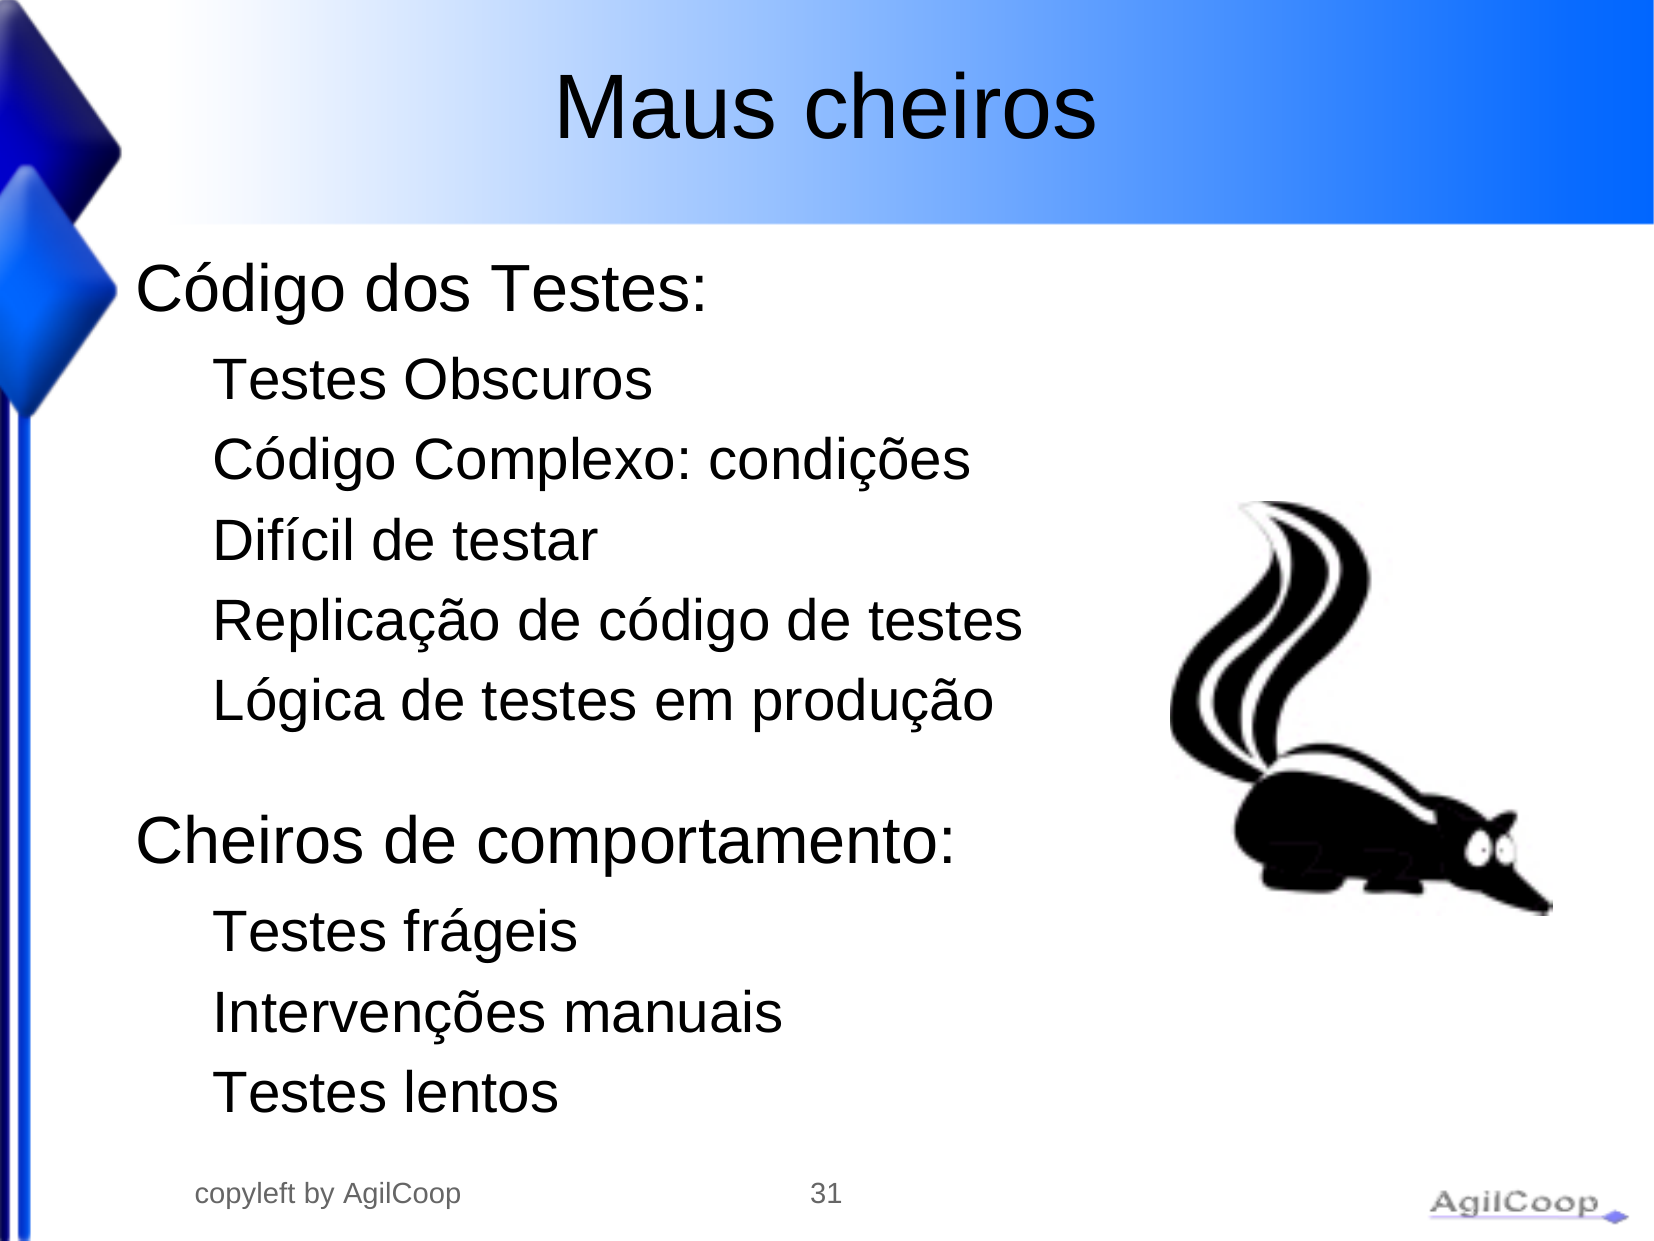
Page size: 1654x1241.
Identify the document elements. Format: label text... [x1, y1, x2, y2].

picture [0, 0, 1654, 1241]
list Código dos Testes: Testes Obscuros Código Complexo: condições Difícil de testar Replicação de código de testes Lógica de testes em produção Cheiros de comportamento: Testes frágeis Intervenções manuais Testes lentos [118, 259, 1606, 1134]
title Maus cheiros [82, 15, 1571, 208]
